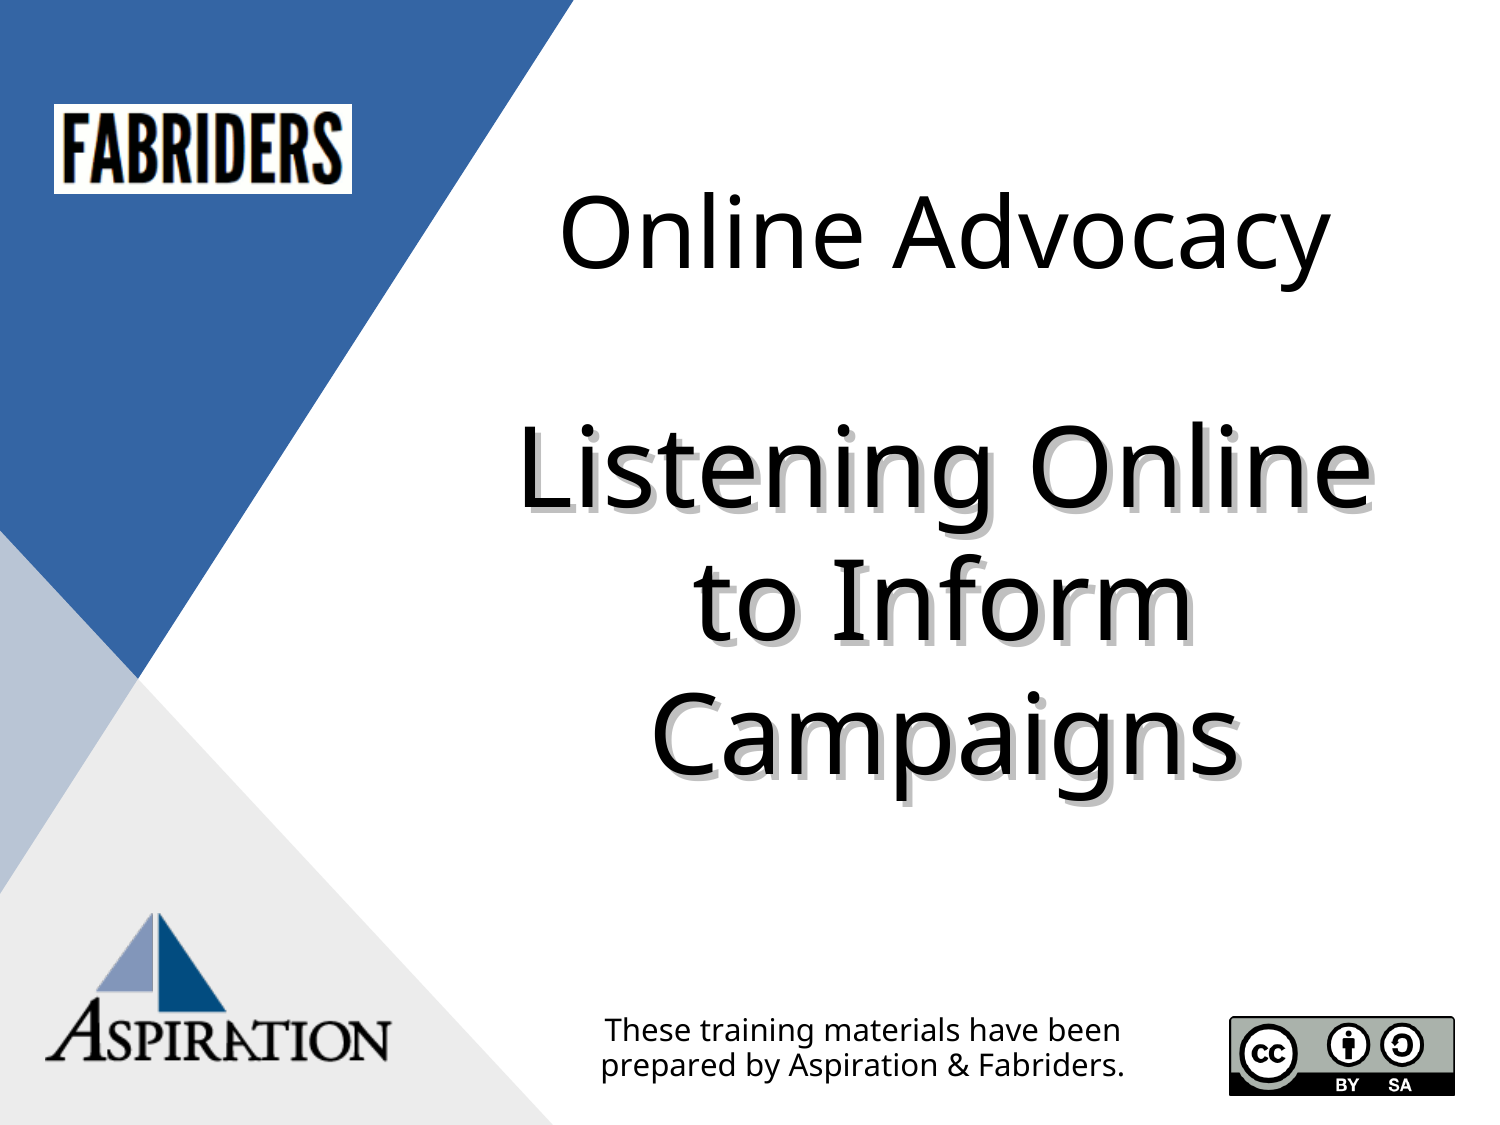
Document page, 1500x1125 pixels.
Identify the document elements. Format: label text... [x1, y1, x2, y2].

picture [54, 104, 352, 194]
picture [45, 913, 394, 1081]
picture [1229, 1016, 1455, 1096]
title Online Advocacy [465, 139, 1425, 327]
list Listening Online to Inform Campaigns [465, 398, 1425, 1053]
text_box These training materials have been prepared by Aspiration & Fabriders. [497, 1005, 1173, 1092]
